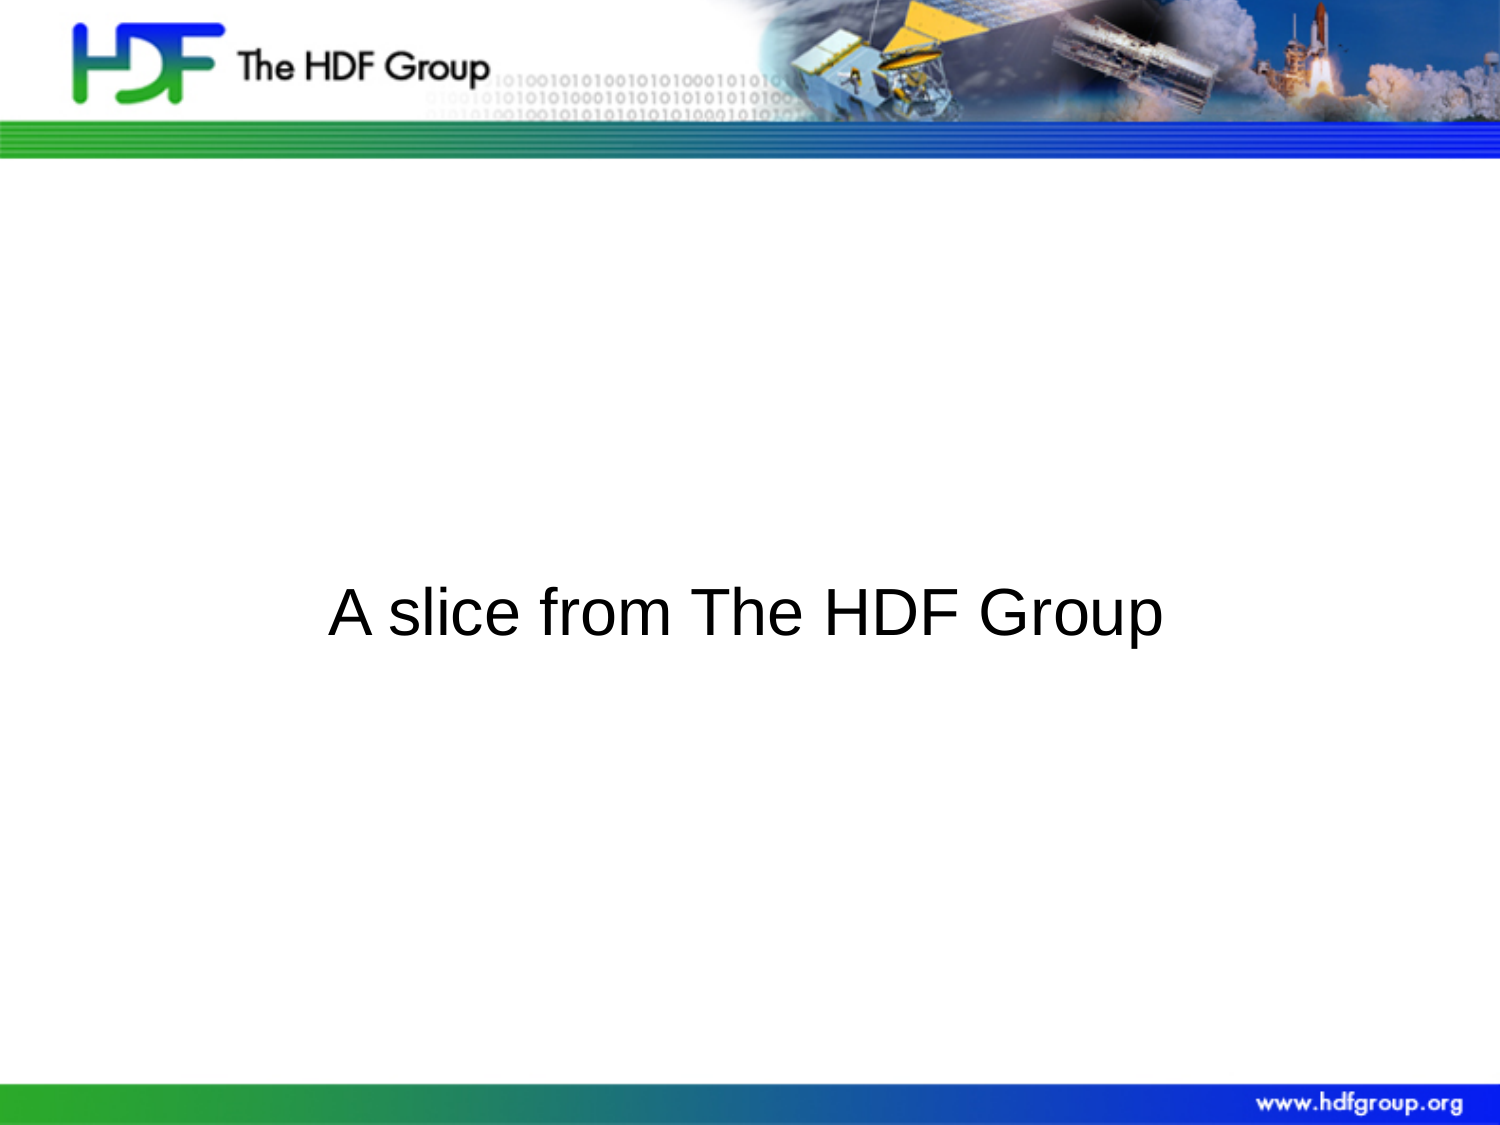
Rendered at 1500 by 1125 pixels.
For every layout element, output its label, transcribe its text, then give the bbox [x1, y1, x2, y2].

picture [0, 0, 1500, 1125]
subtitle A slice from The HDF Group [62, 162, 1450, 1063]
